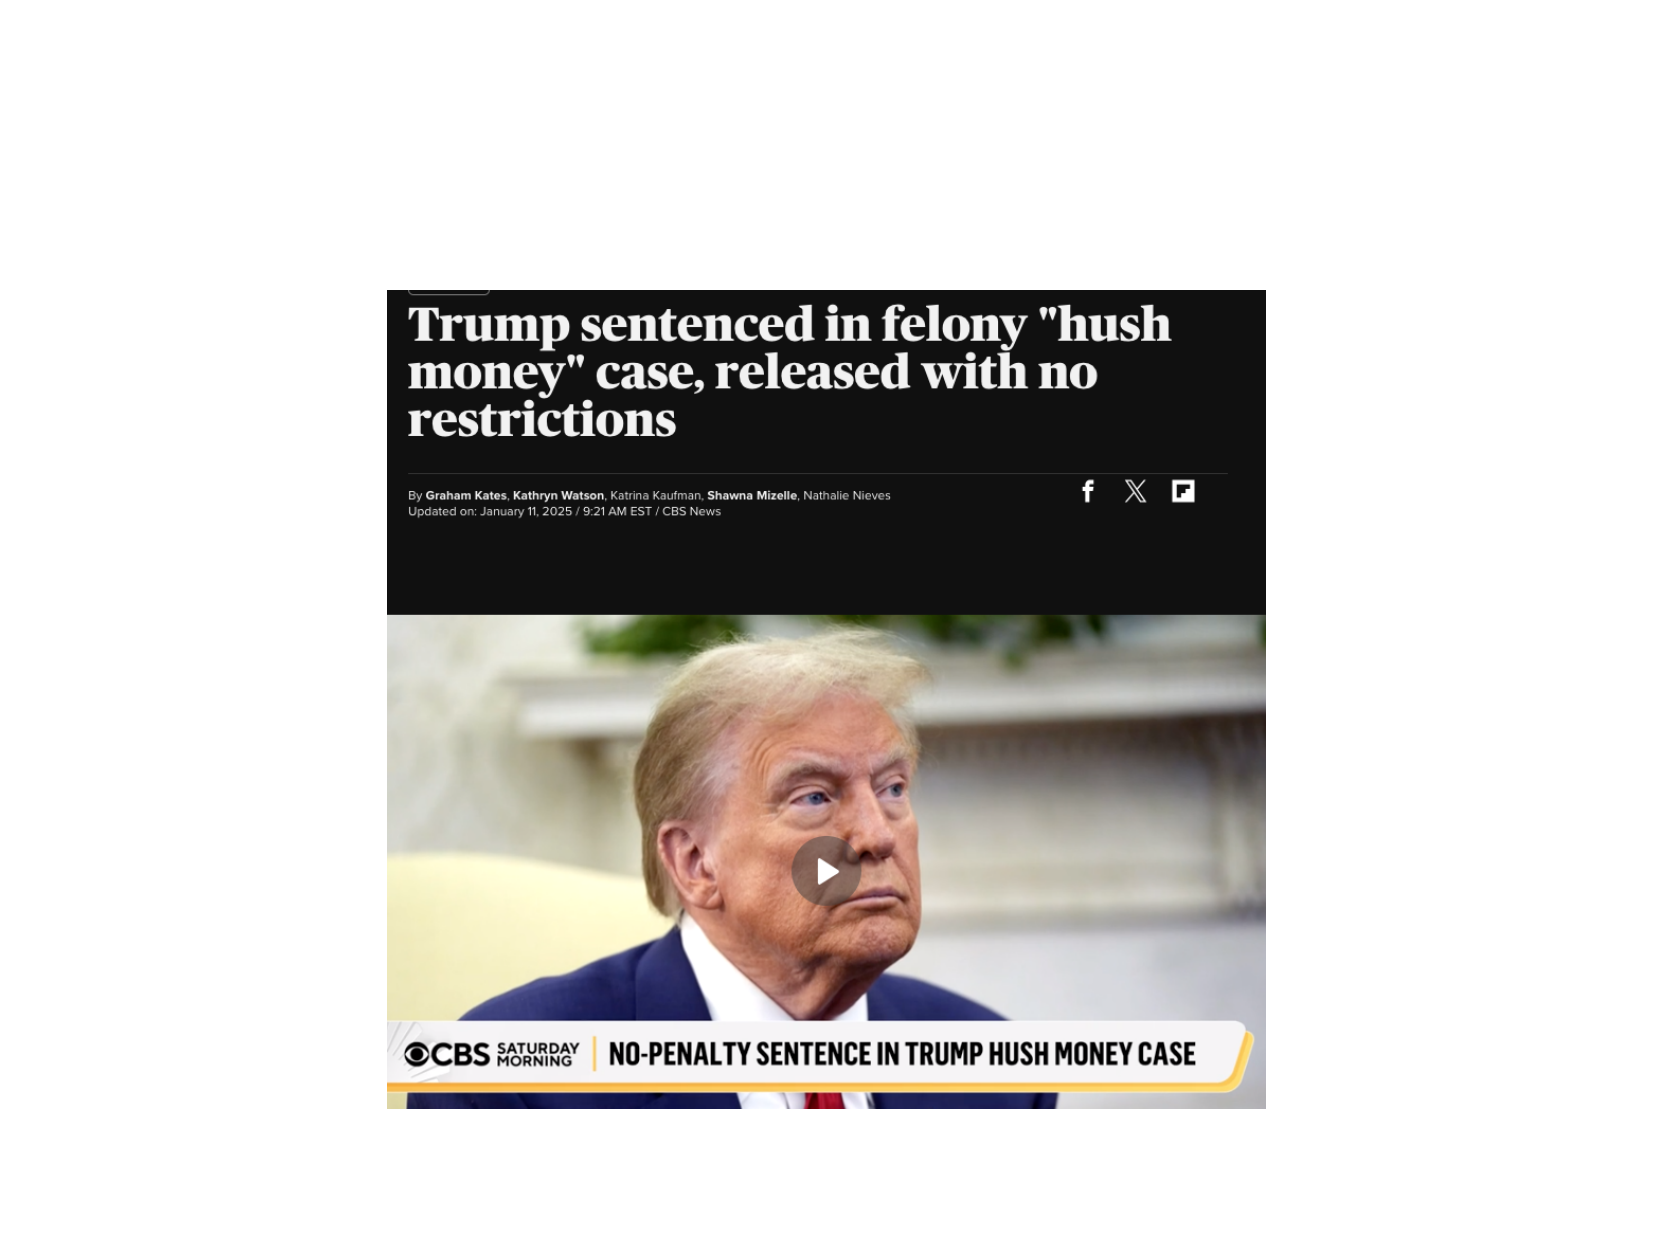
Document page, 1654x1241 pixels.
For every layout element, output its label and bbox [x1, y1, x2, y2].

picture [387, 290, 1266, 1109]
